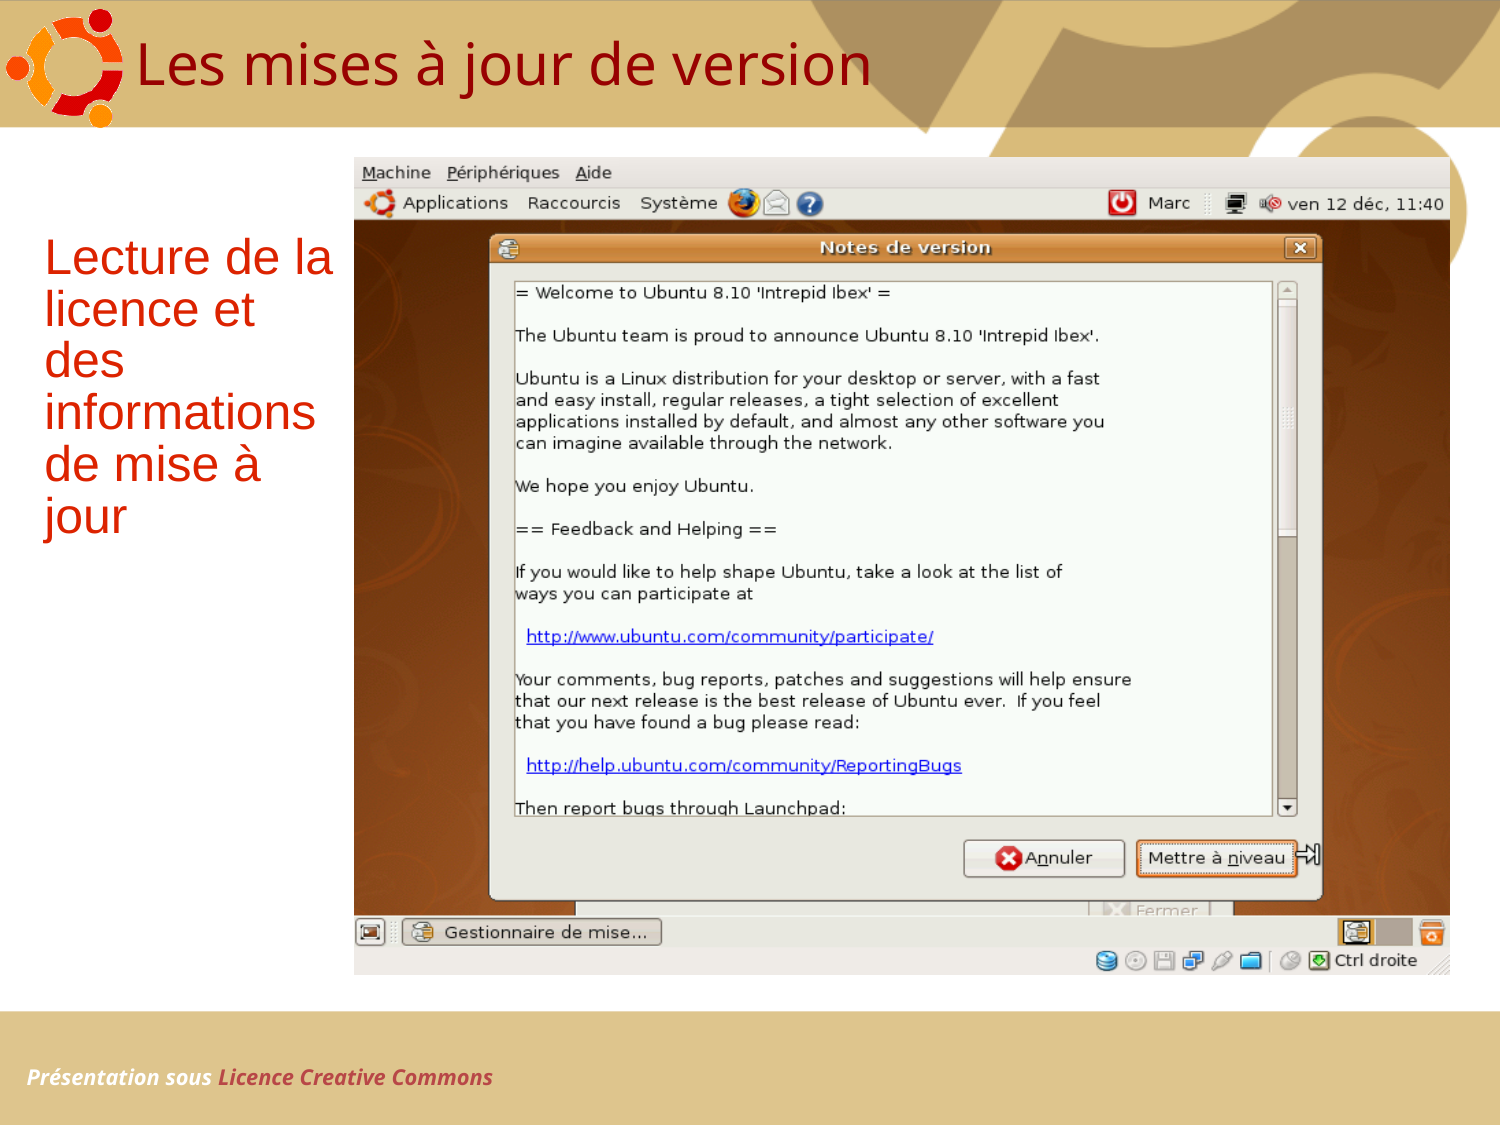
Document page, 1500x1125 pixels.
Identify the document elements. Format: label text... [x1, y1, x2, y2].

text_box Lecture de la licence et des informations de mise à jour [29, 225, 355, 591]
title Les mises à jour de version [135, 0, 1417, 177]
picture [0, 0, 1500, 975]
